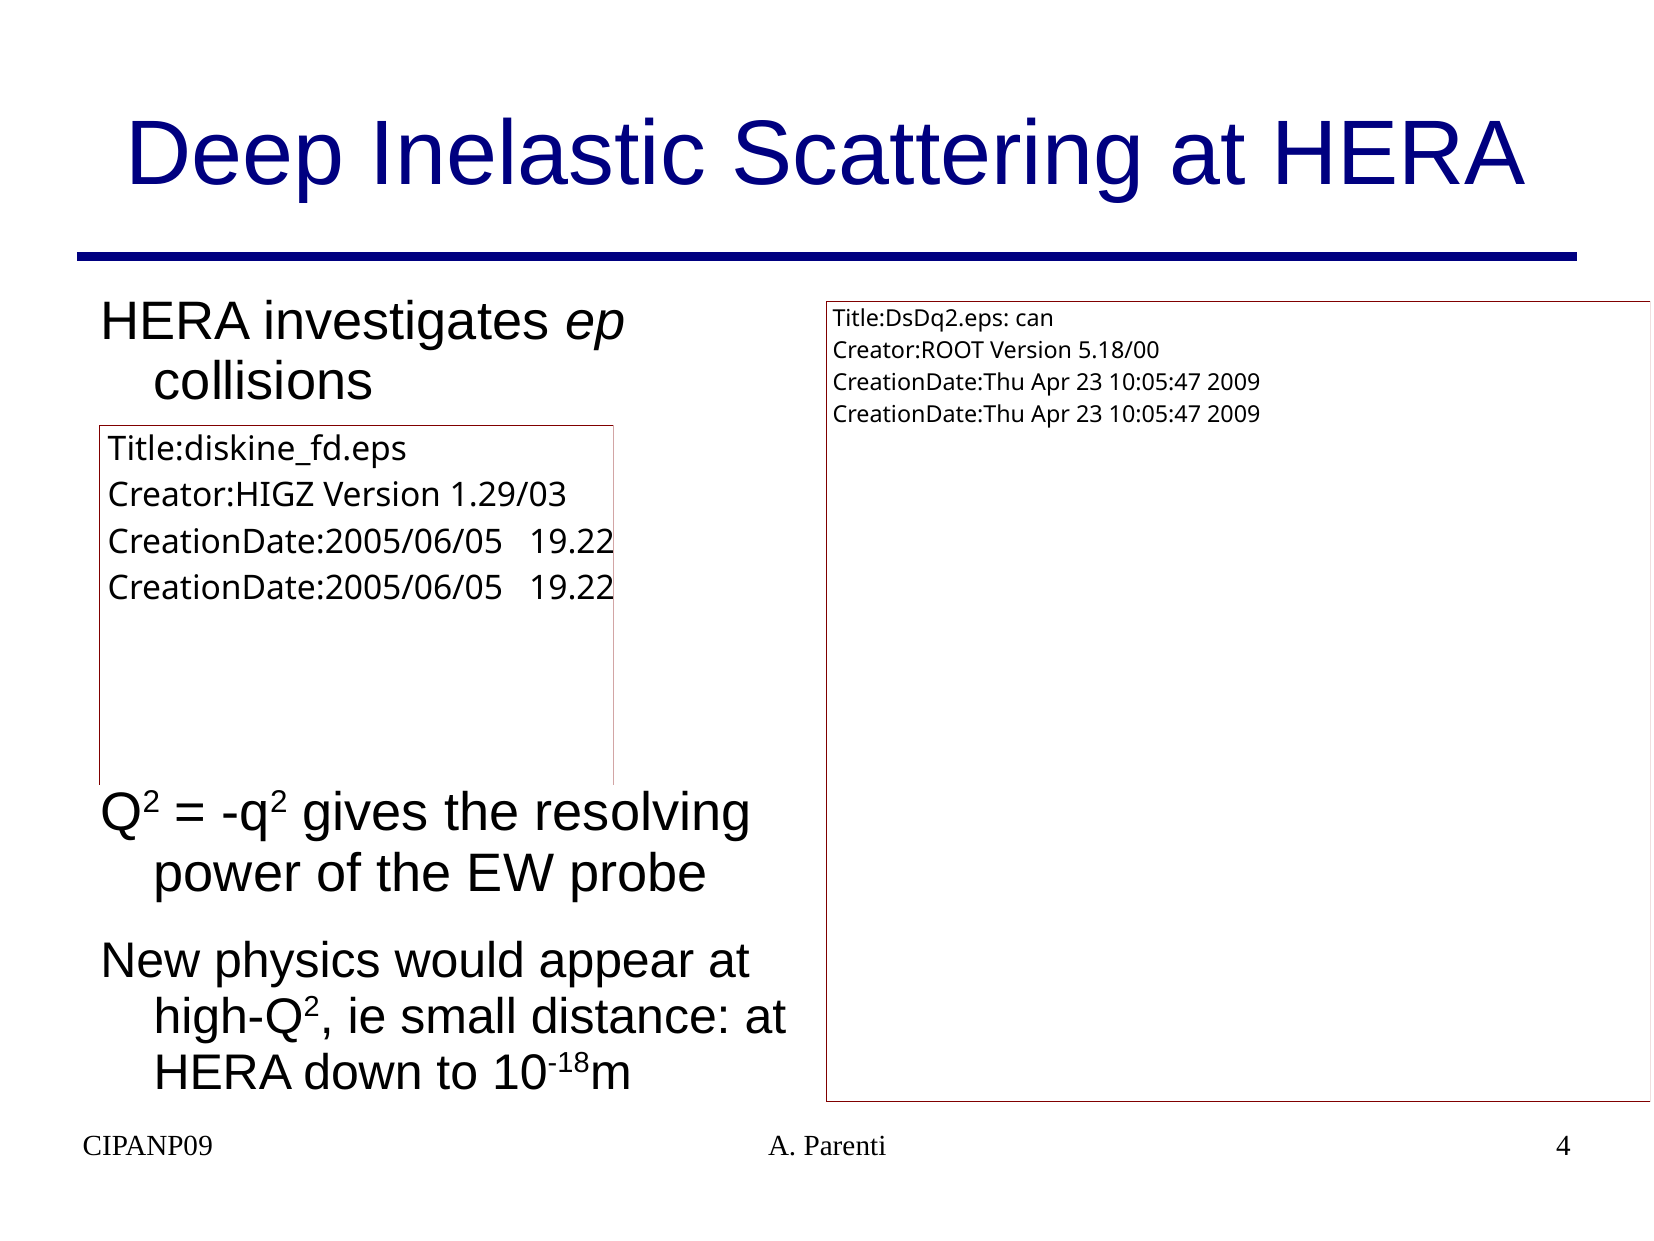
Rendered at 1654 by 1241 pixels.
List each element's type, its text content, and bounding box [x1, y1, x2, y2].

list HERA investigates ep collisions Q2 = -q2 gives the resolving power of the EW probe New physics would appear at high-Q2, ie small distance: at HERA down to 10-18m [82, 290, 809, 1109]
picture [96, 422, 614, 785]
picture [825, 300, 1651, 1102]
title Deep Inelastic Scattering at HERA [82, 49, 1571, 257]
